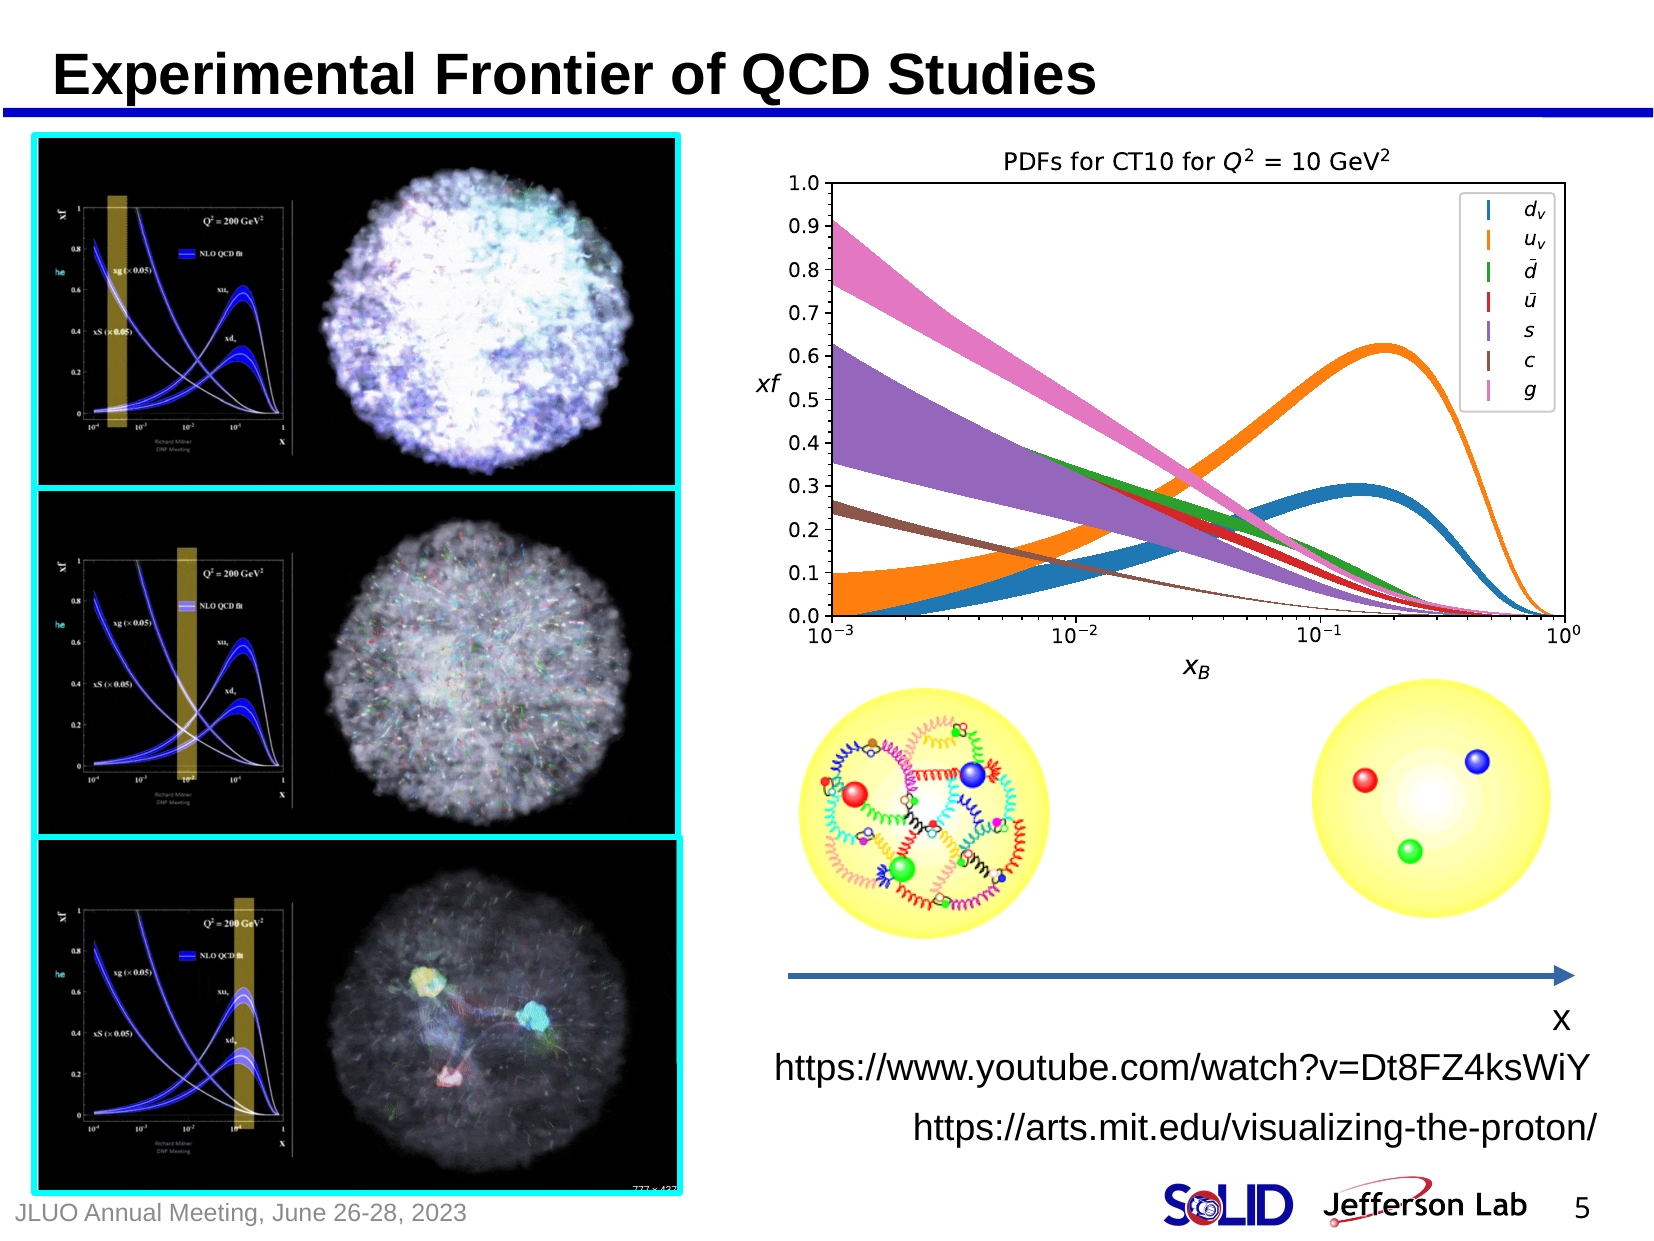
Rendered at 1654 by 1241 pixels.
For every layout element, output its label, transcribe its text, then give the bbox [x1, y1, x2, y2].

text_box Experimental Frontier of QCD Studies [37, 28, 1613, 104]
picture [1160, 1175, 1296, 1234]
picture [37, 840, 677, 1191]
text_box https://www.youtube.com/watch?v=Dt8FZ4ksWiY [759, 1039, 1607, 1097]
picture [37, 491, 676, 834]
picture [37, 138, 676, 485]
picture [1321, 1168, 1540, 1239]
picture [732, 125, 1605, 939]
text_box x [1537, 989, 1576, 1047]
text_box https://arts.mit.edu/visualizing-the-proton/ [898, 1095, 1613, 1153]
